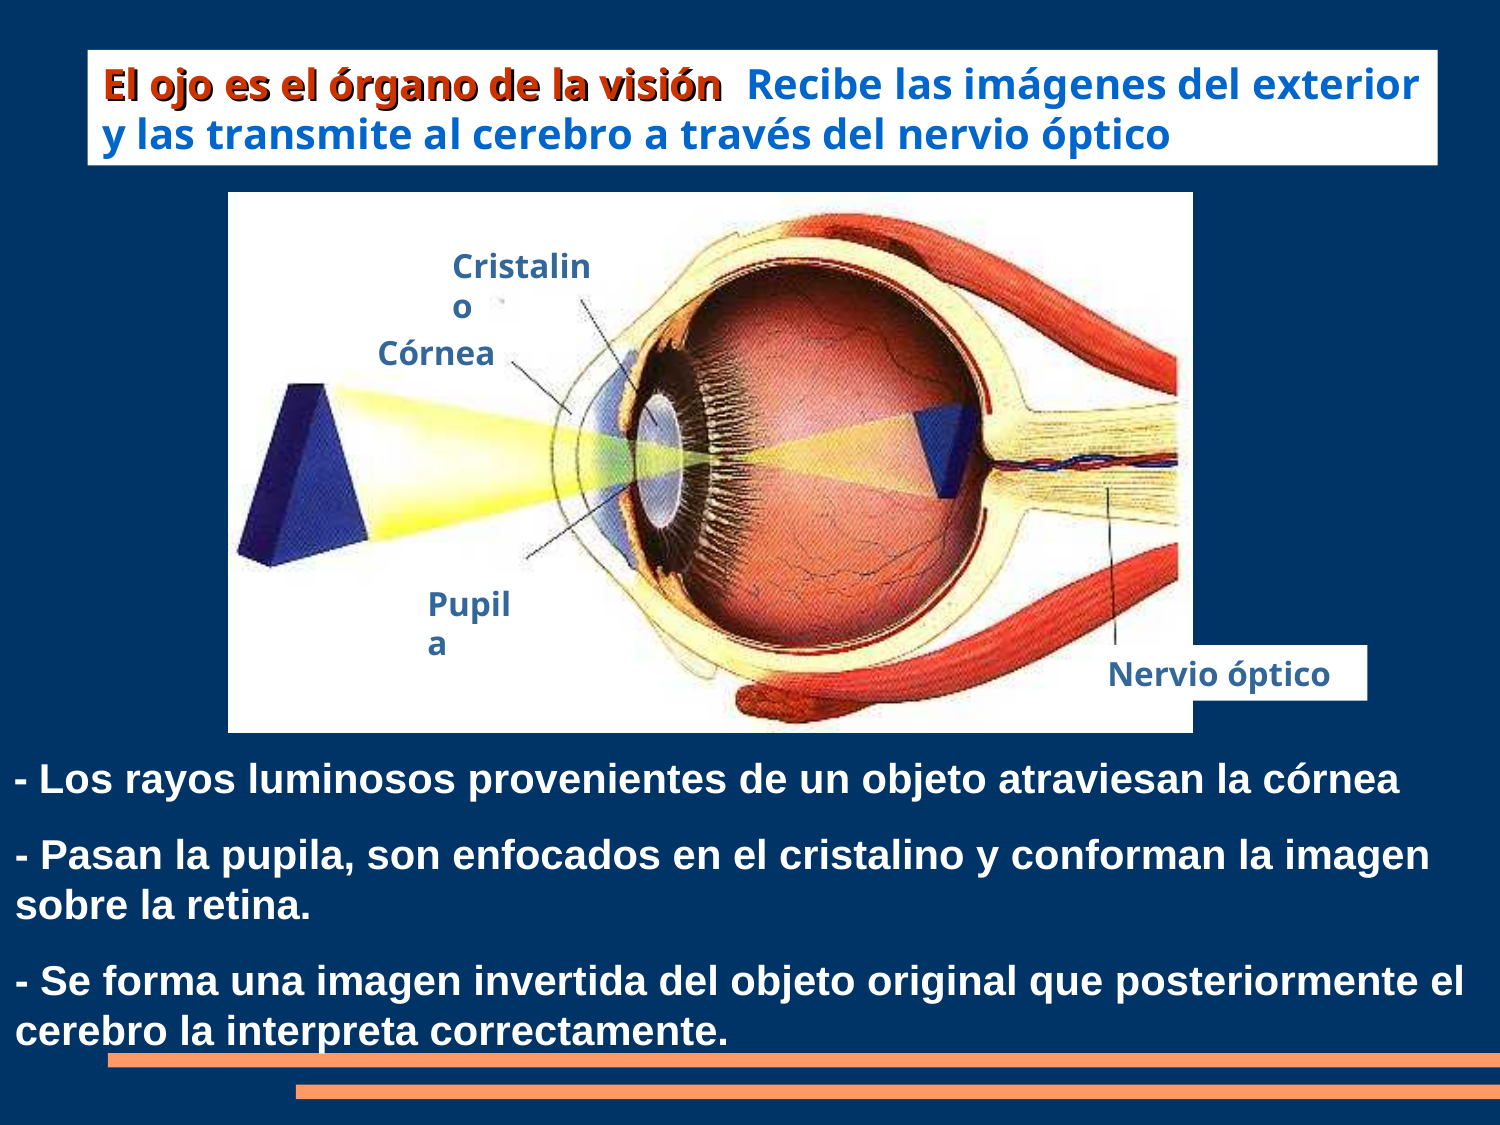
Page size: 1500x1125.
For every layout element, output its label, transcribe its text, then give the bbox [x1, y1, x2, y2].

text_box Córnea [362, 324, 526, 381]
text_box Cristalino [437, 237, 625, 333]
text_box Nervio óptico [1092, 645, 1368, 701]
text_box El ojo es el órgano de la visión: Recibe las imágenes del exterior y las transmite al cerebro a través del nervio óptico. [87, 49, 1438, 166]
picture [228, 192, 1193, 733]
text_box Pupila [412, 574, 538, 671]
text_box - Los rayos luminosos provenientes de un objeto atraviesan la córnea - Pasan la pupila, son enfocados en el cristalino y conforman la imagen sobre la retina. - Se forma una imagen invertida del objeto original que posteriormente el cerebro la interpreta correctamente. [0, 744, 1500, 1062]
